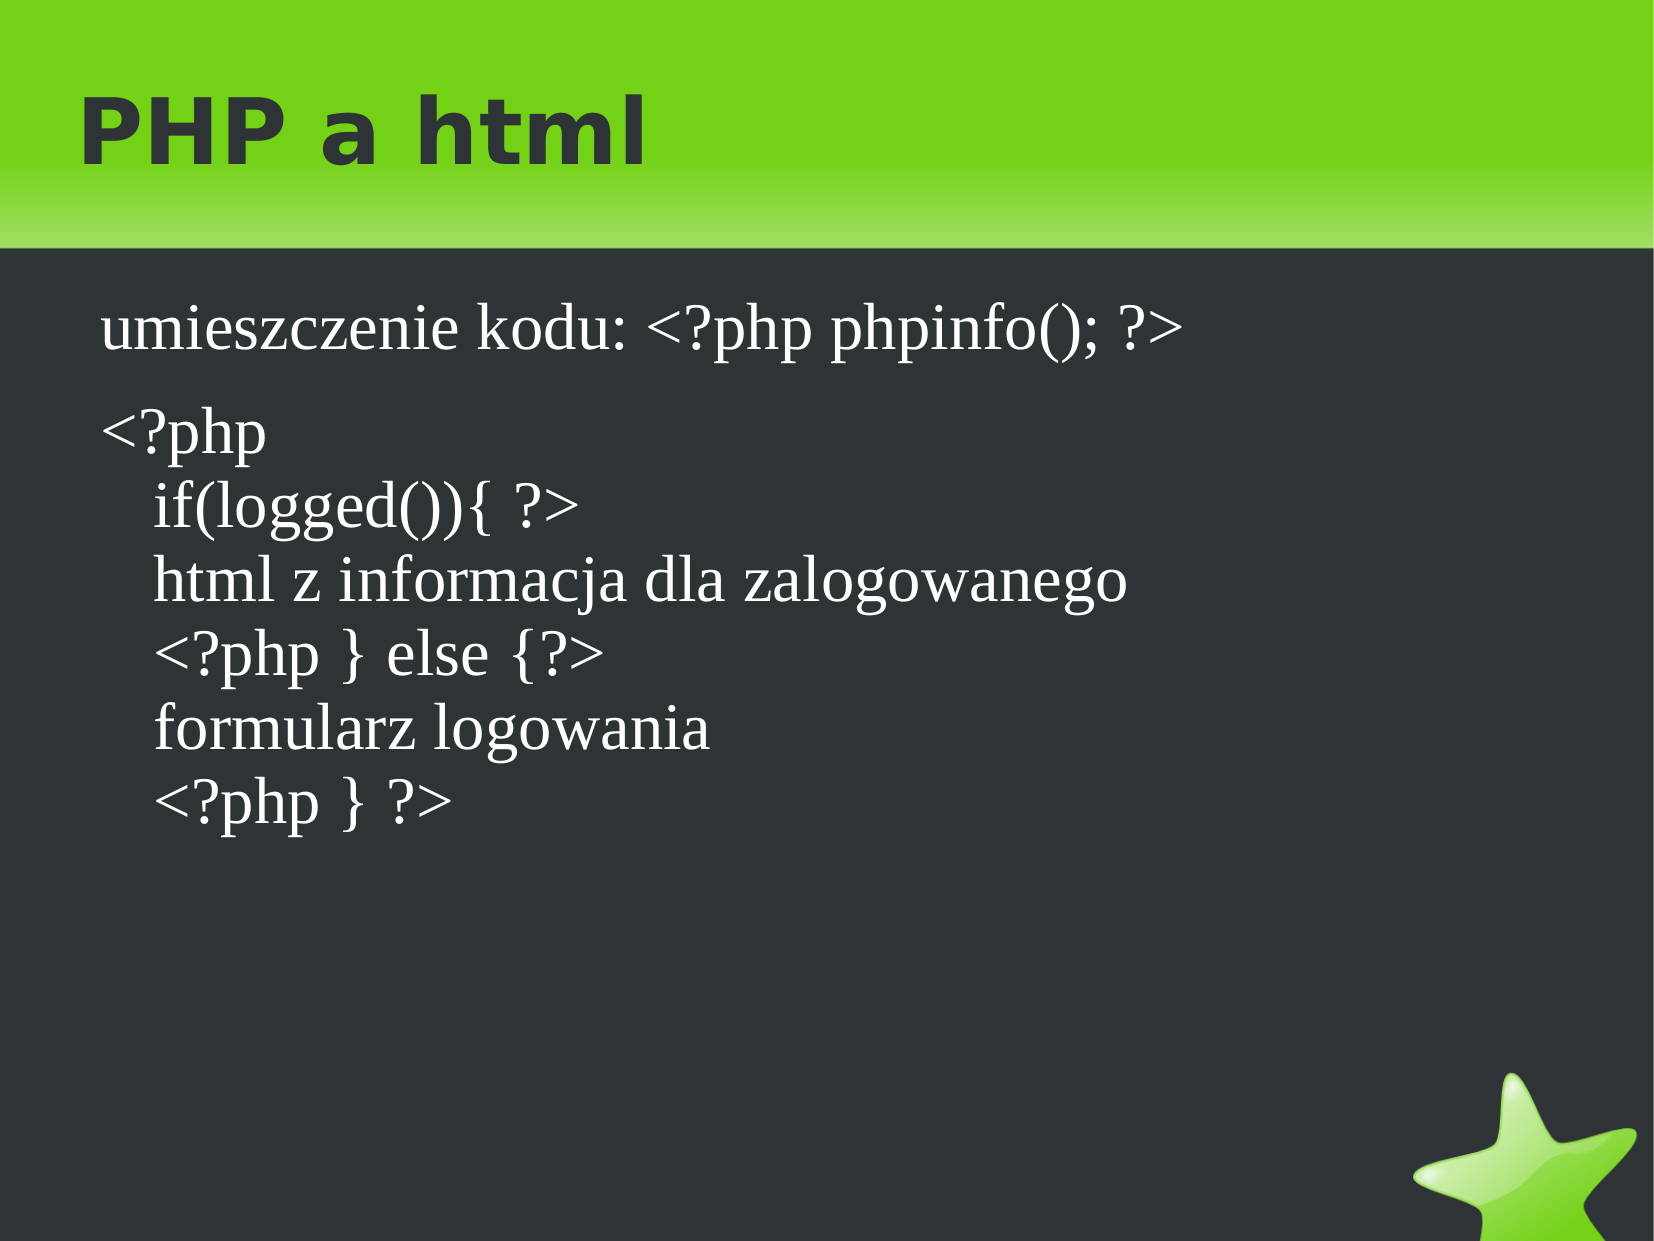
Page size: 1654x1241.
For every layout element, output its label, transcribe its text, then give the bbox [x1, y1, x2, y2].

list umieszczenie kodu: <?php phpinfo(); ?> <?php if(logged()){ ?> html z informacja dla zalogowanego <?php } else {?> formularz logowania <?php } ?> [82, 290, 1571, 1094]
title PHP a html [76, 36, 1565, 229]
picture [0, 0, 1654, 1241]
